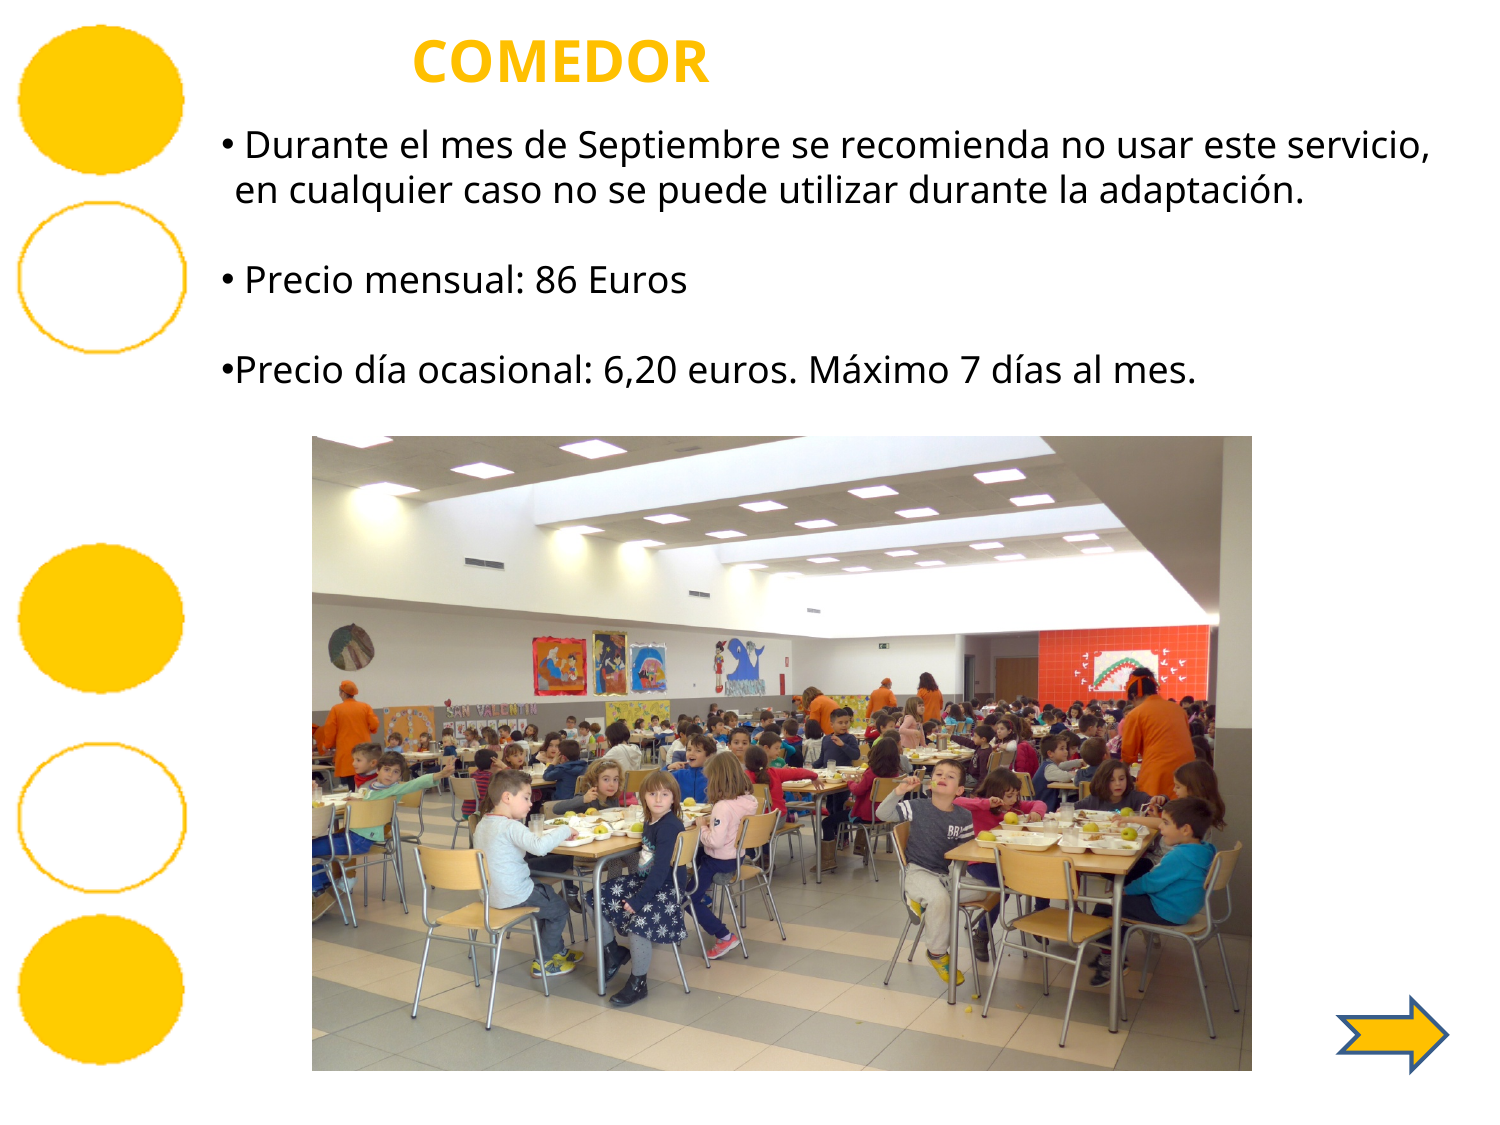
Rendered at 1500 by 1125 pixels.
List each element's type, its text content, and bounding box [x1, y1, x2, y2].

picture [312, 436, 1252, 1071]
text_box Durante el mes de Septiembre se recomienda no usar este servicio, en cualquier caso no se puede utilizar durante la adaptación. Precio mensual: 86 Euros Precio día ocasional: 6,20 euros. Máximo 7 días al mes. [206, 113, 1500, 714]
chart [0, 0, 216, 1075]
text_box COMEDOR [397, 16, 1500, 102]
text_box [1340, 999, 1447, 1071]
